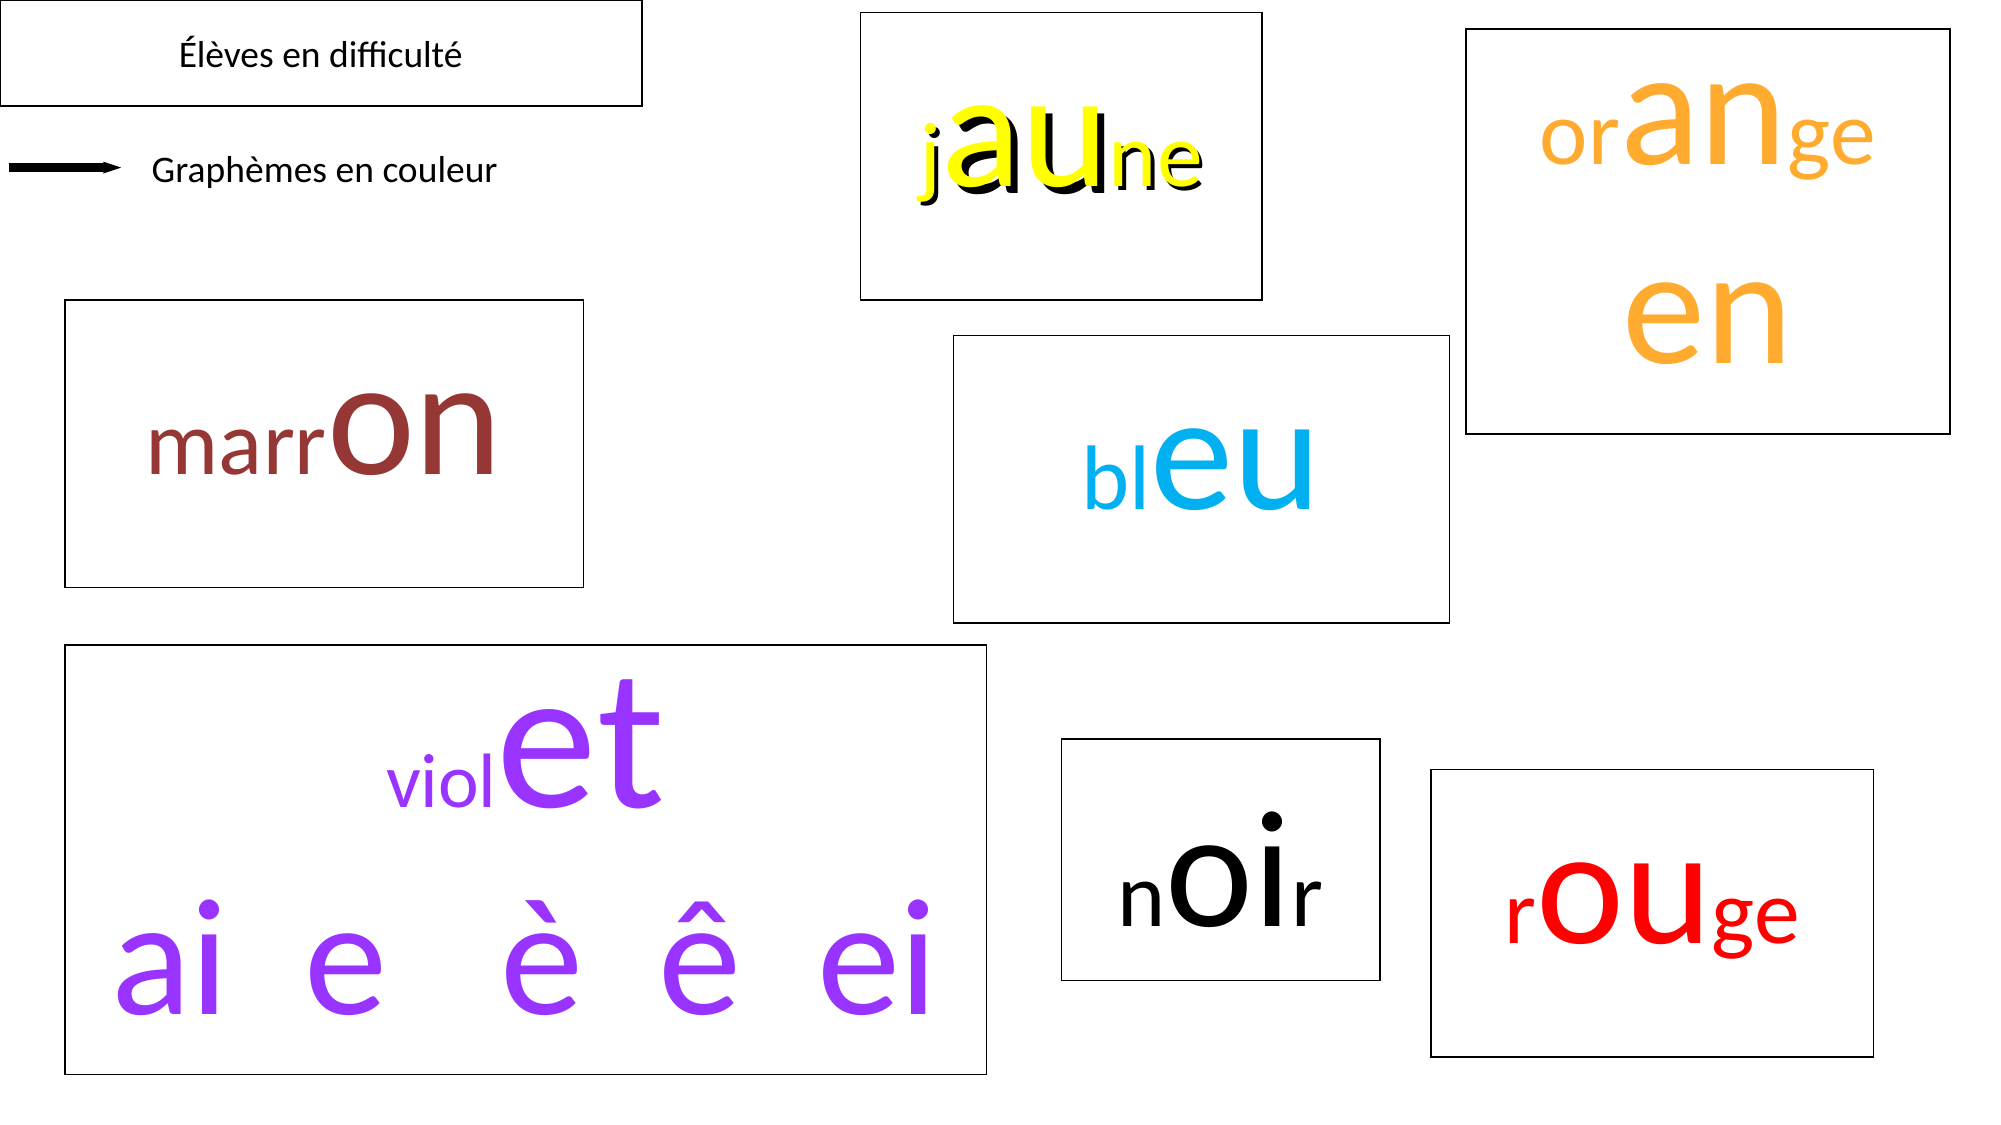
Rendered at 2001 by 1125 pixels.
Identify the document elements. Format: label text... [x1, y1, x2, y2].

text_box marron [64, 300, 584, 588]
text_box orange en [1465, 28, 1951, 434]
text_box jaune [860, 12, 1263, 301]
text_box bleu [953, 335, 1450, 623]
text_box noir [1061, 739, 1380, 981]
text_box Graphèmes en couleur [137, 137, 522, 197]
text_box violet ai e è ê ei [64, 645, 987, 1075]
text_box Élèves en difficulté [0, 0, 642, 106]
text_box rouge [1431, 769, 1874, 1057]
